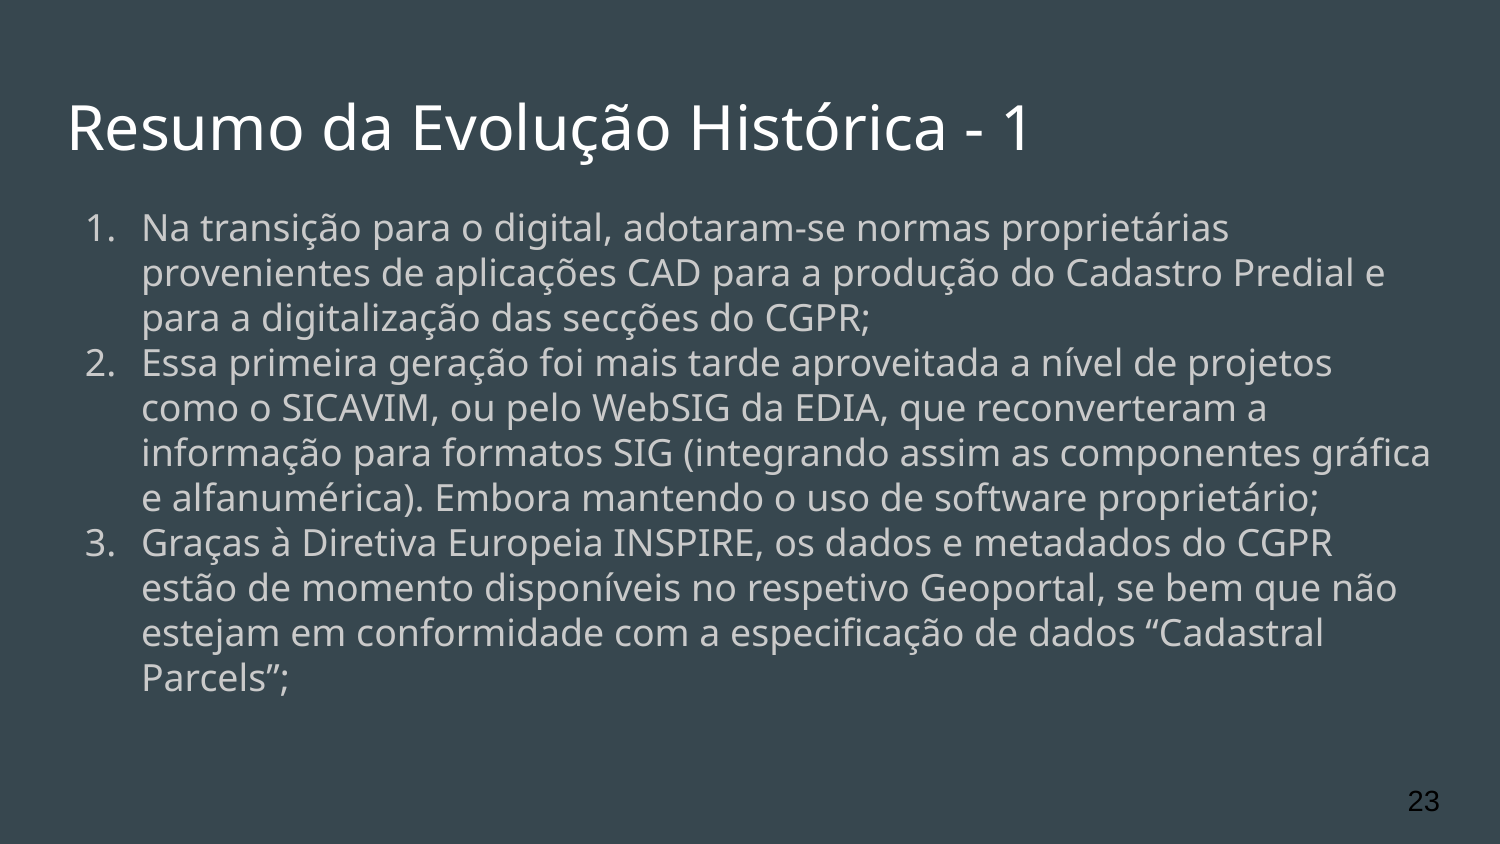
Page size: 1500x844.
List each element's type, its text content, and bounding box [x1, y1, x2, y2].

list Na transição para o digital, adotaram-se normas proprietárias provenientes de aplicações CAD para a produção do Cadastro Predial e para a digitalização das secções do CGPR; Essa primeira geração foi mais tarde aproveitada a nível de projetos como o SICAVIM, ou pelo WebSIG da EDIA, que reconverteram a informação para formatos SIG (integrando assim as componentes gráfica e alfanumérica). Embora mantendo o uso de software proprietário; Graças à Diretiva Europeia INSPIRE, os dados e metadados do CGPR estão de momento disponíveis no respetivo Geoportal, se bem que não estejam em conformidade com a especificação de dados “Cadastral Parcels”; [51, 189, 1449, 750]
title Resumo da Evolução Histórica - 1 [51, 72, 1449, 167]
slide_number <number> [1392, 767, 1483, 833]
